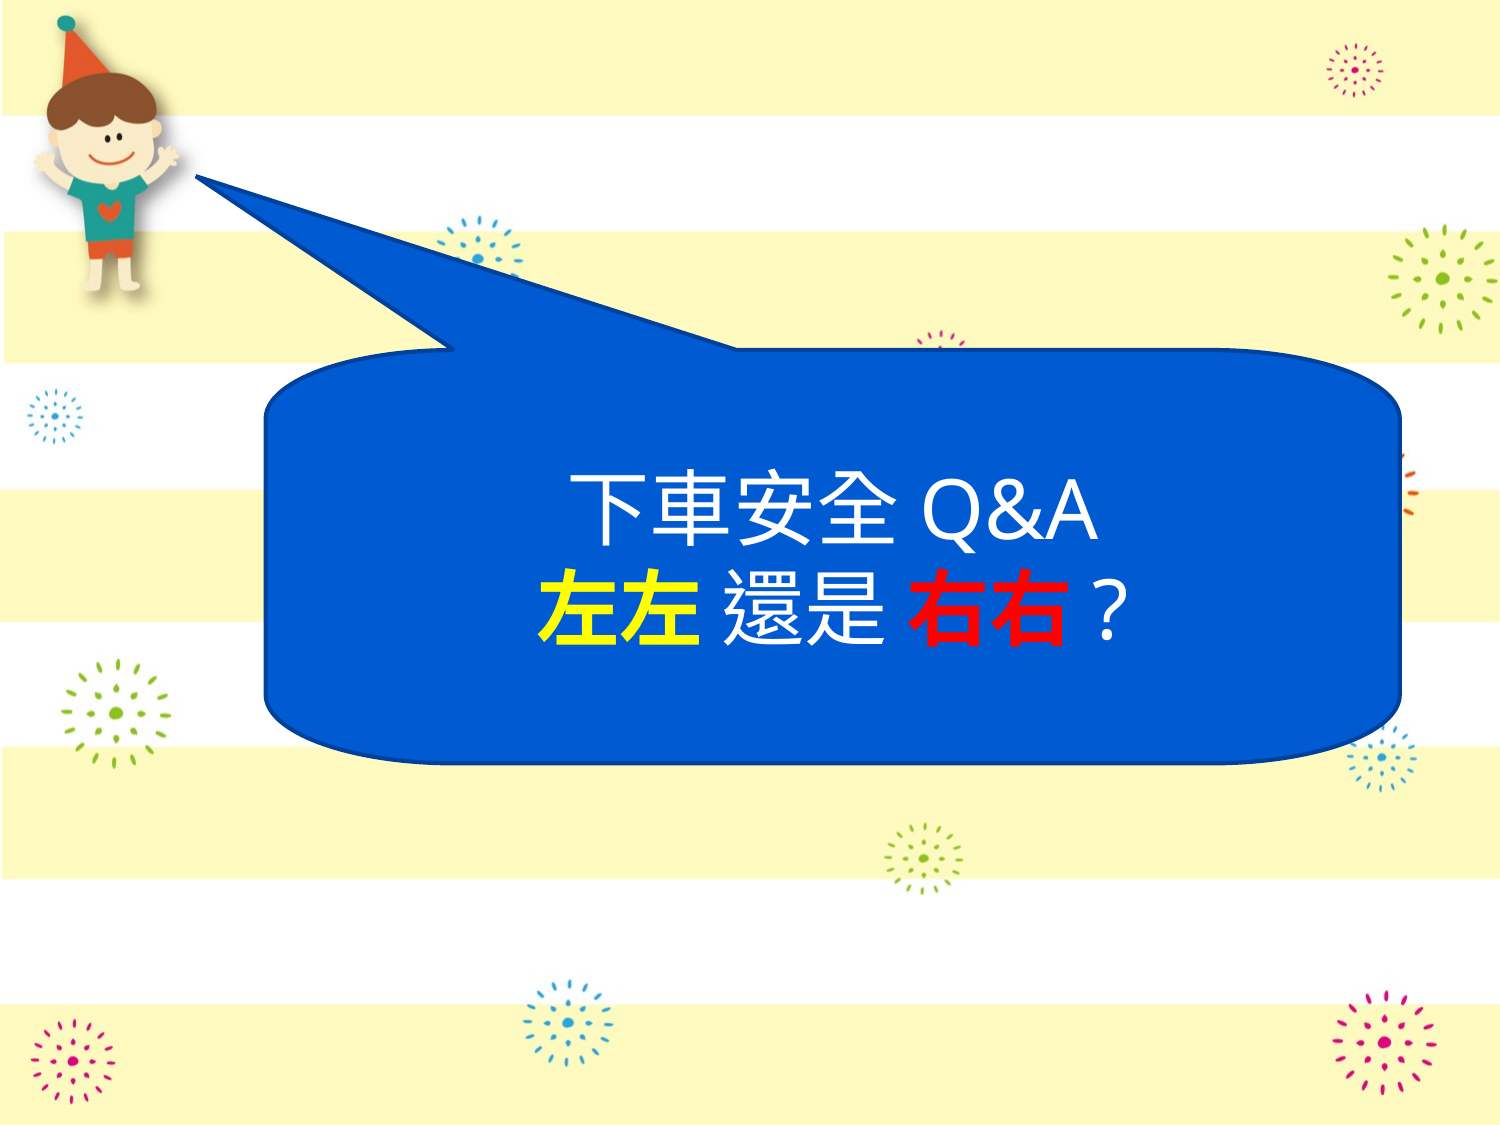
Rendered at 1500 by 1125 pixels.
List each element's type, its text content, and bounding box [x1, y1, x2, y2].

text_box 下車安全Q&A 左左 還是 右右? [195, 176, 1400, 764]
picture [0, 0, 1500, 1125]
